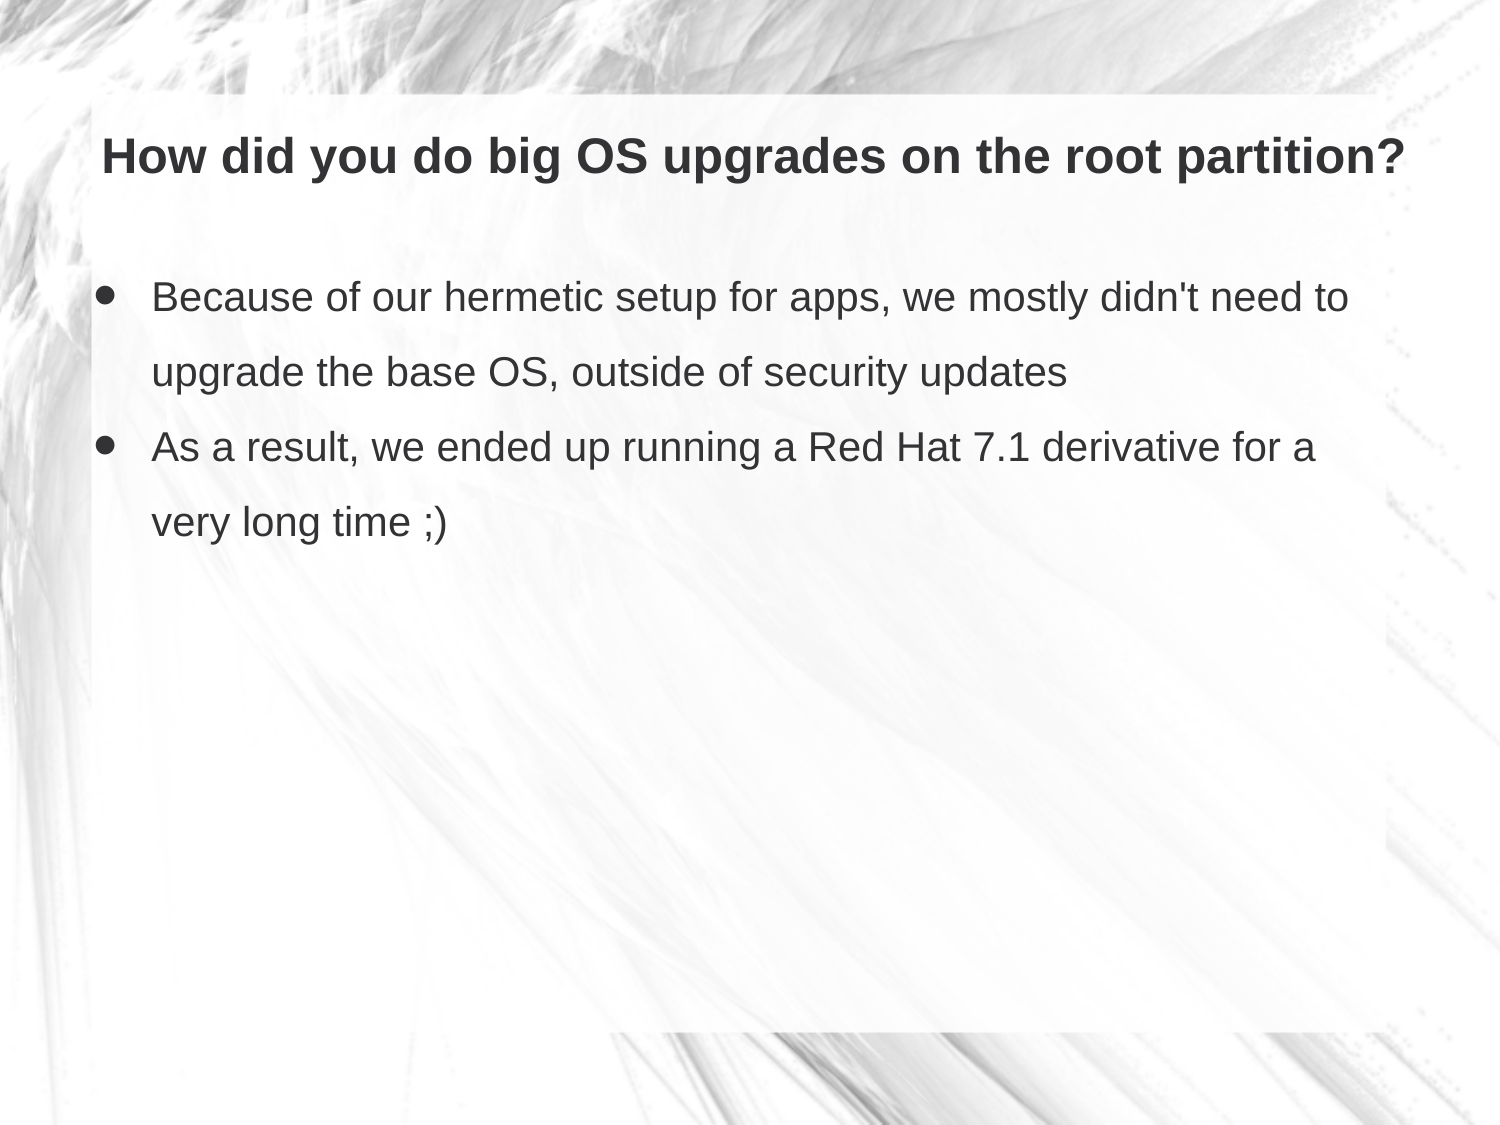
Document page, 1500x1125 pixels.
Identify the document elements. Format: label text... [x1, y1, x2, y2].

list Because of our hermetic setup for apps, we mostly didn't need to upgrade the base OS, outside of security updates As a result, we ended up running a Red Hat 7.1 derivative for a very long time ;) [61, 229, 1412, 1017]
title How did you do big OS upgrades on the root partition? [61, 108, 1500, 205]
picture [0, 0, 1500, 1125]
